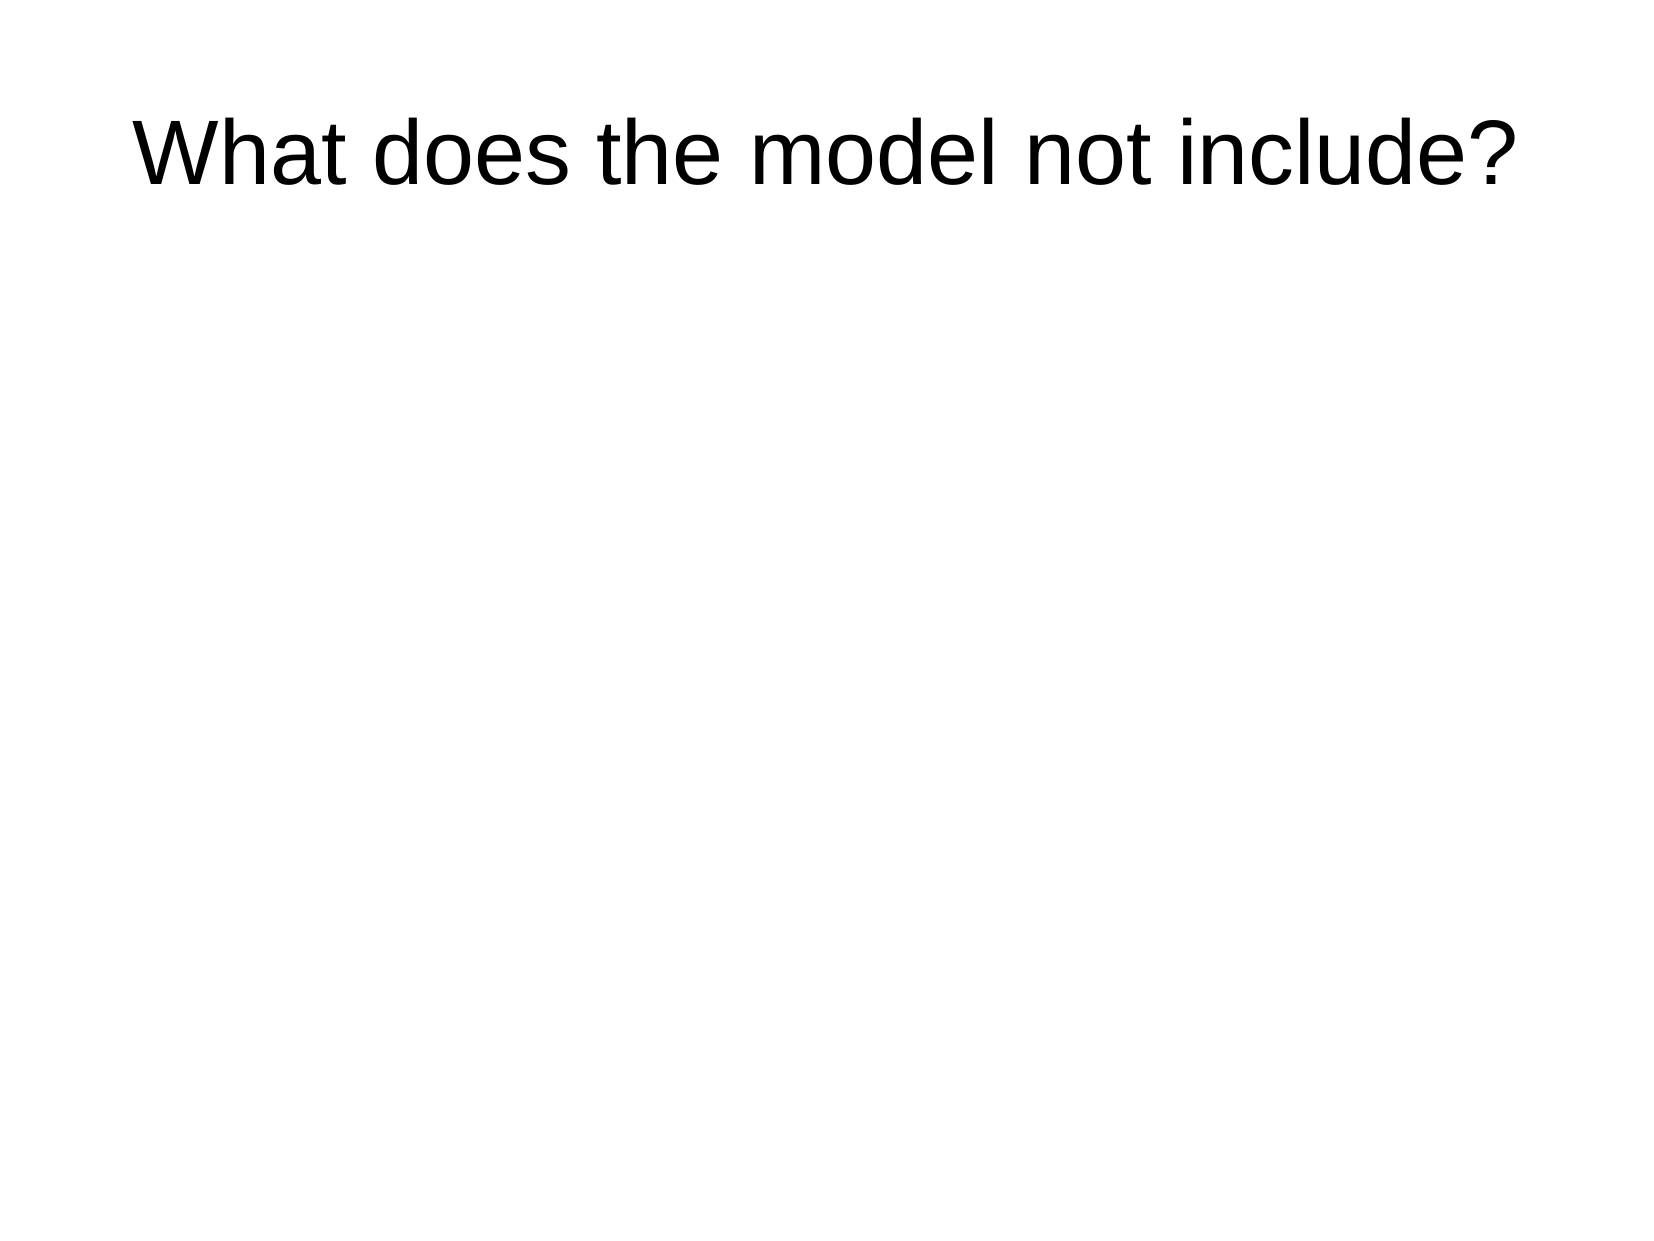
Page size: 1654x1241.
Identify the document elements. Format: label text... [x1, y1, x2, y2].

title What does the model not include? [82, 49, 1571, 257]
